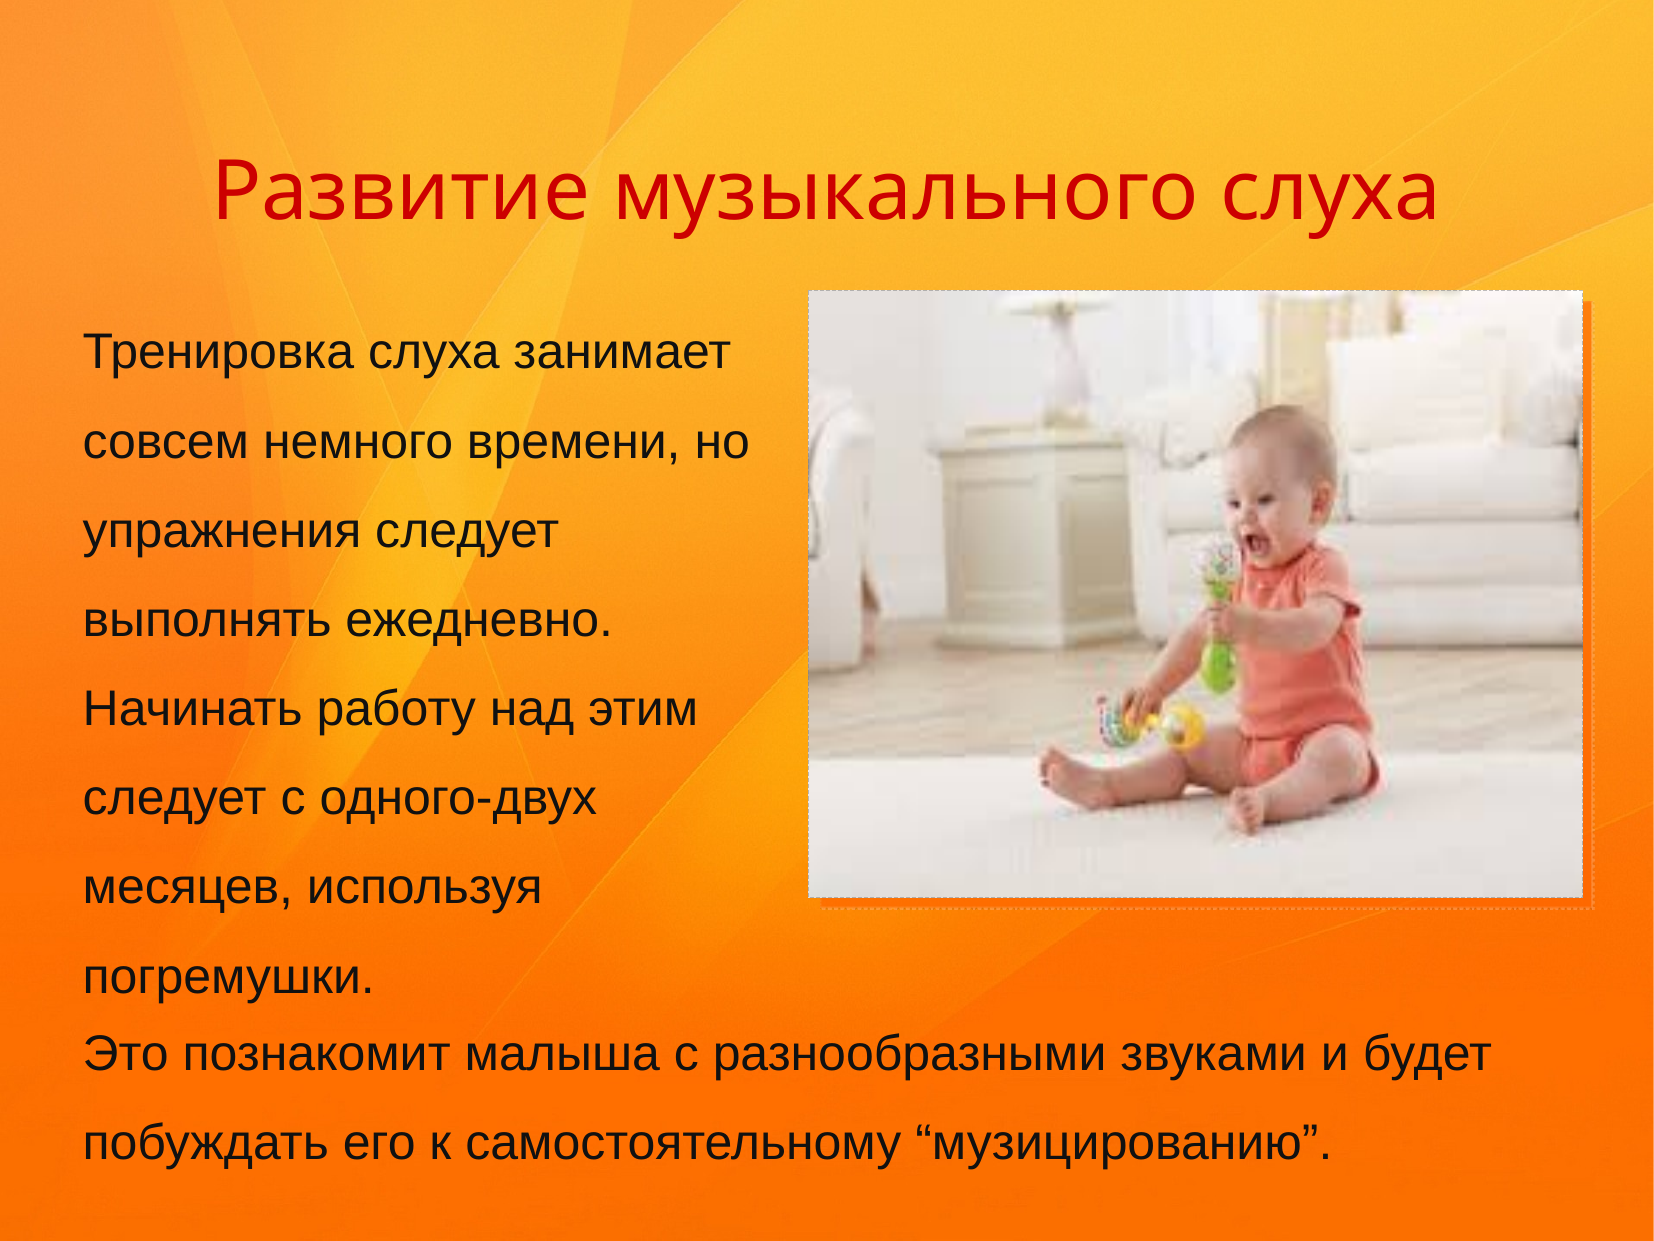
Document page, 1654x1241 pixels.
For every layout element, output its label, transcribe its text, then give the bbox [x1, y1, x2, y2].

list Тренировка слуха занимает совсем немного времени, но упражнения следует выполнять ежедневно. Начинать работу над этим следует с одного-двух месяцев, используя погремушки. [82, 290, 809, 971]
list Это познакомит малыша с разнообразными звуками и будет побуждать его к самостоятельному “музицированию”. [82, 991, 1571, 1170]
picture [0, 0, 1654, 1241]
title Развитие музыкального слуха [82, 49, 1571, 257]
